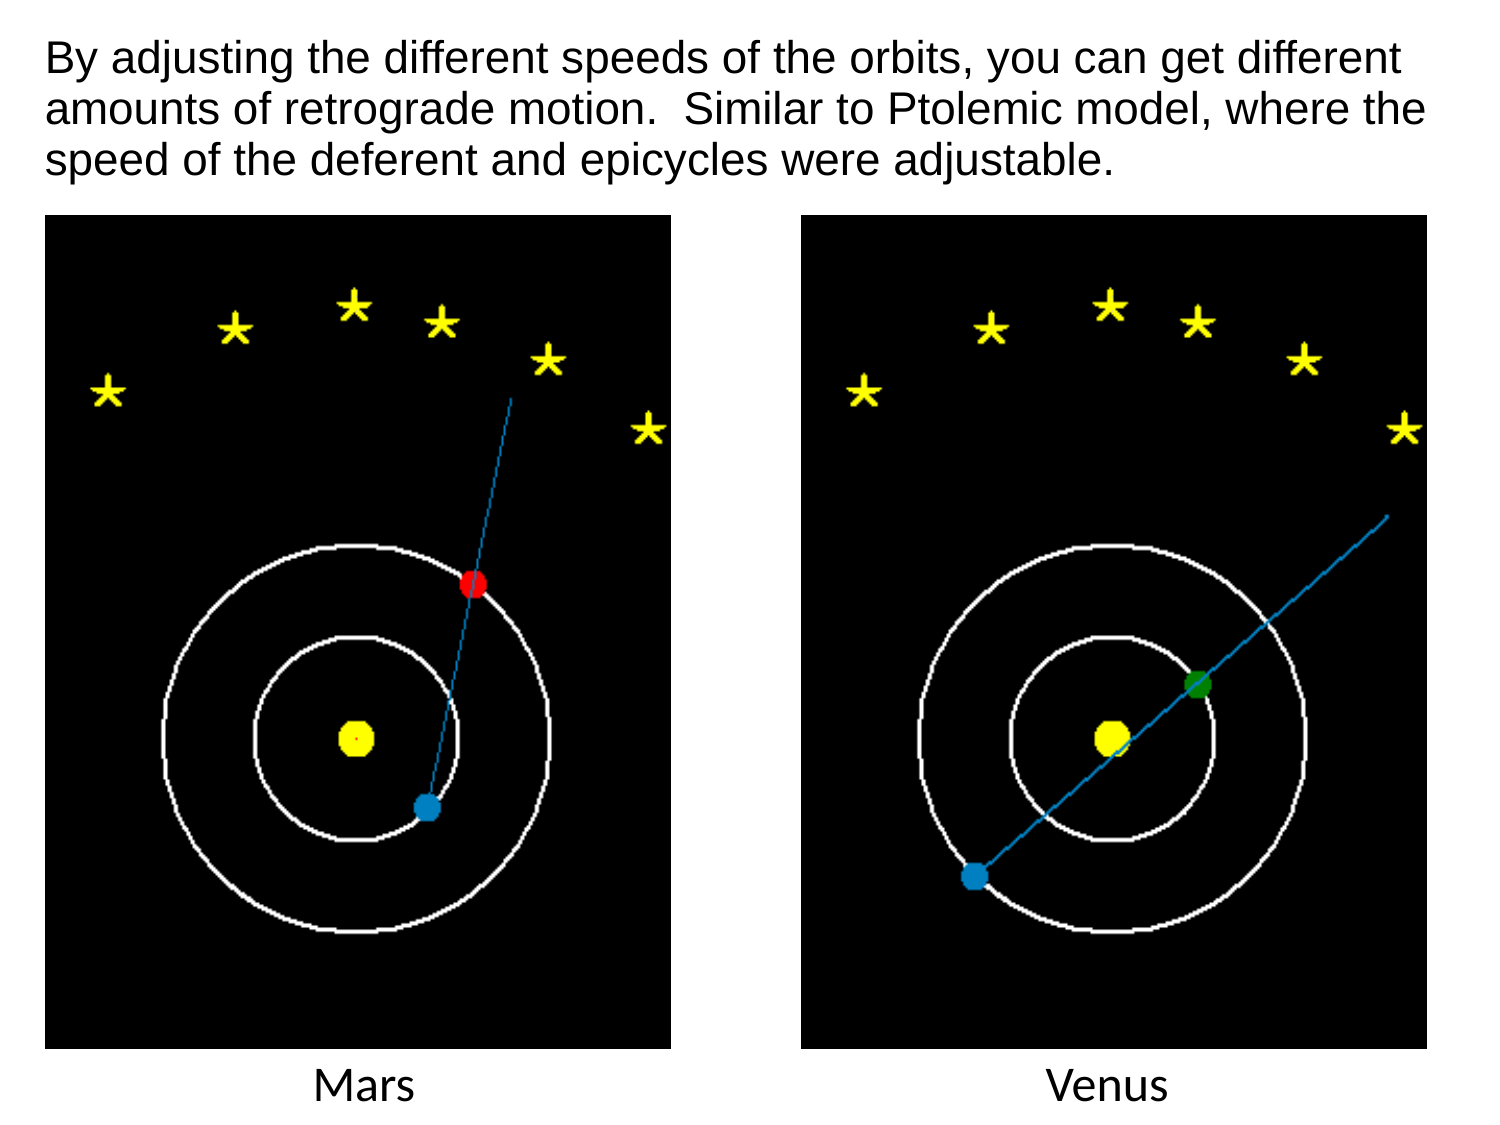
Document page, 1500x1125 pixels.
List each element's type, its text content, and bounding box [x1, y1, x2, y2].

text_box By adjusting the different speeds of the orbits, you can get different amounts of retrograde motion. Similar to Ptolemic model, where the speed of the deferent and epicycles were adjustable. [30, 24, 1486, 193]
text_box Venus [1030, 1044, 1296, 1120]
picture [45, 215, 671, 1049]
picture [801, 215, 1427, 1049]
text_box Mars [297, 1044, 585, 1120]
